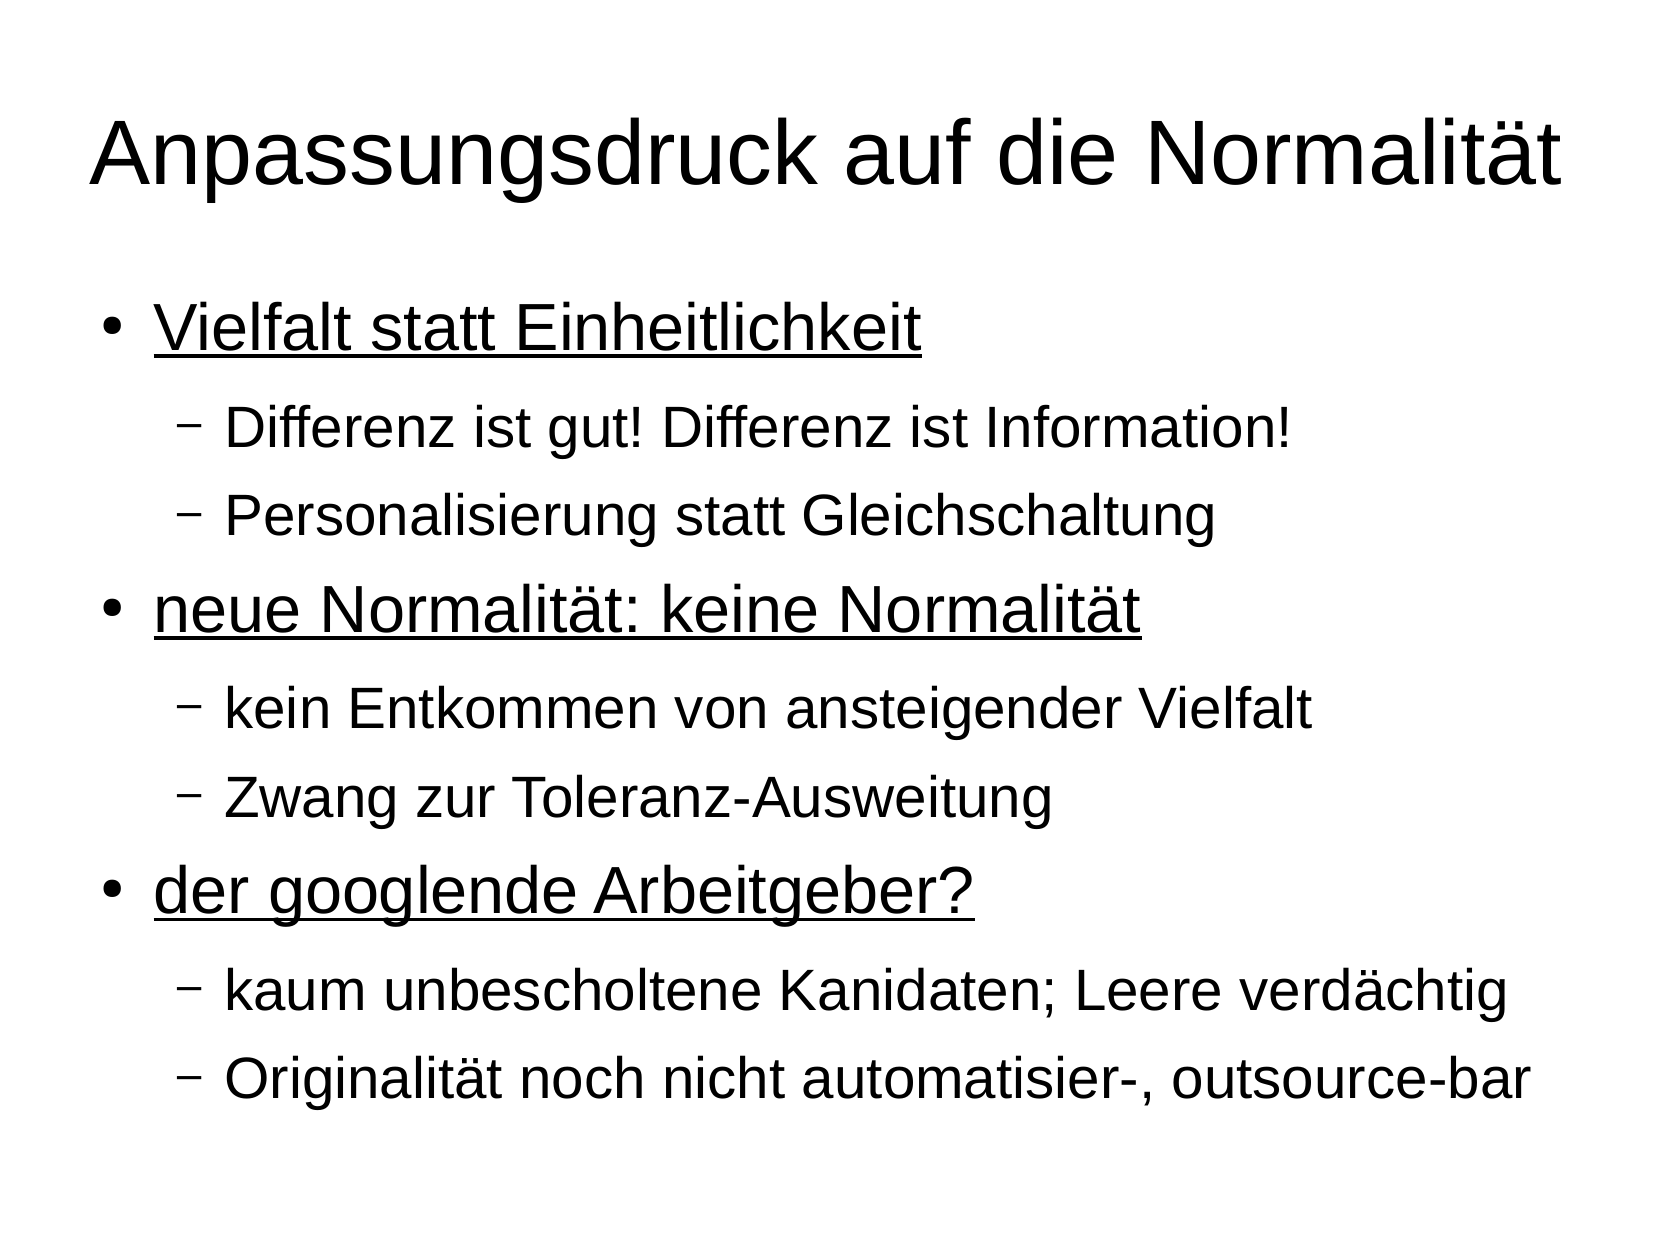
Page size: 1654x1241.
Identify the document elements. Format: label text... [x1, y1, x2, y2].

title Anpassungsdruck auf die Normalität [82, 49, 1571, 257]
list Vielfalt statt Einheitlichkeit Differenz ist gut! Differenz ist Information! Personalisierung statt Gleichschaltung neue Normalität: keine Normalität kein Entkommen von ansteigender Vielfalt Zwang zur Toleranz-Ausweitung der googlende Arbeitgeber? kaum unbescholtene Kanidaten; Leere verdächtig Originalität noch nicht automatisier-, outsource-bar [82, 290, 1571, 1182]
